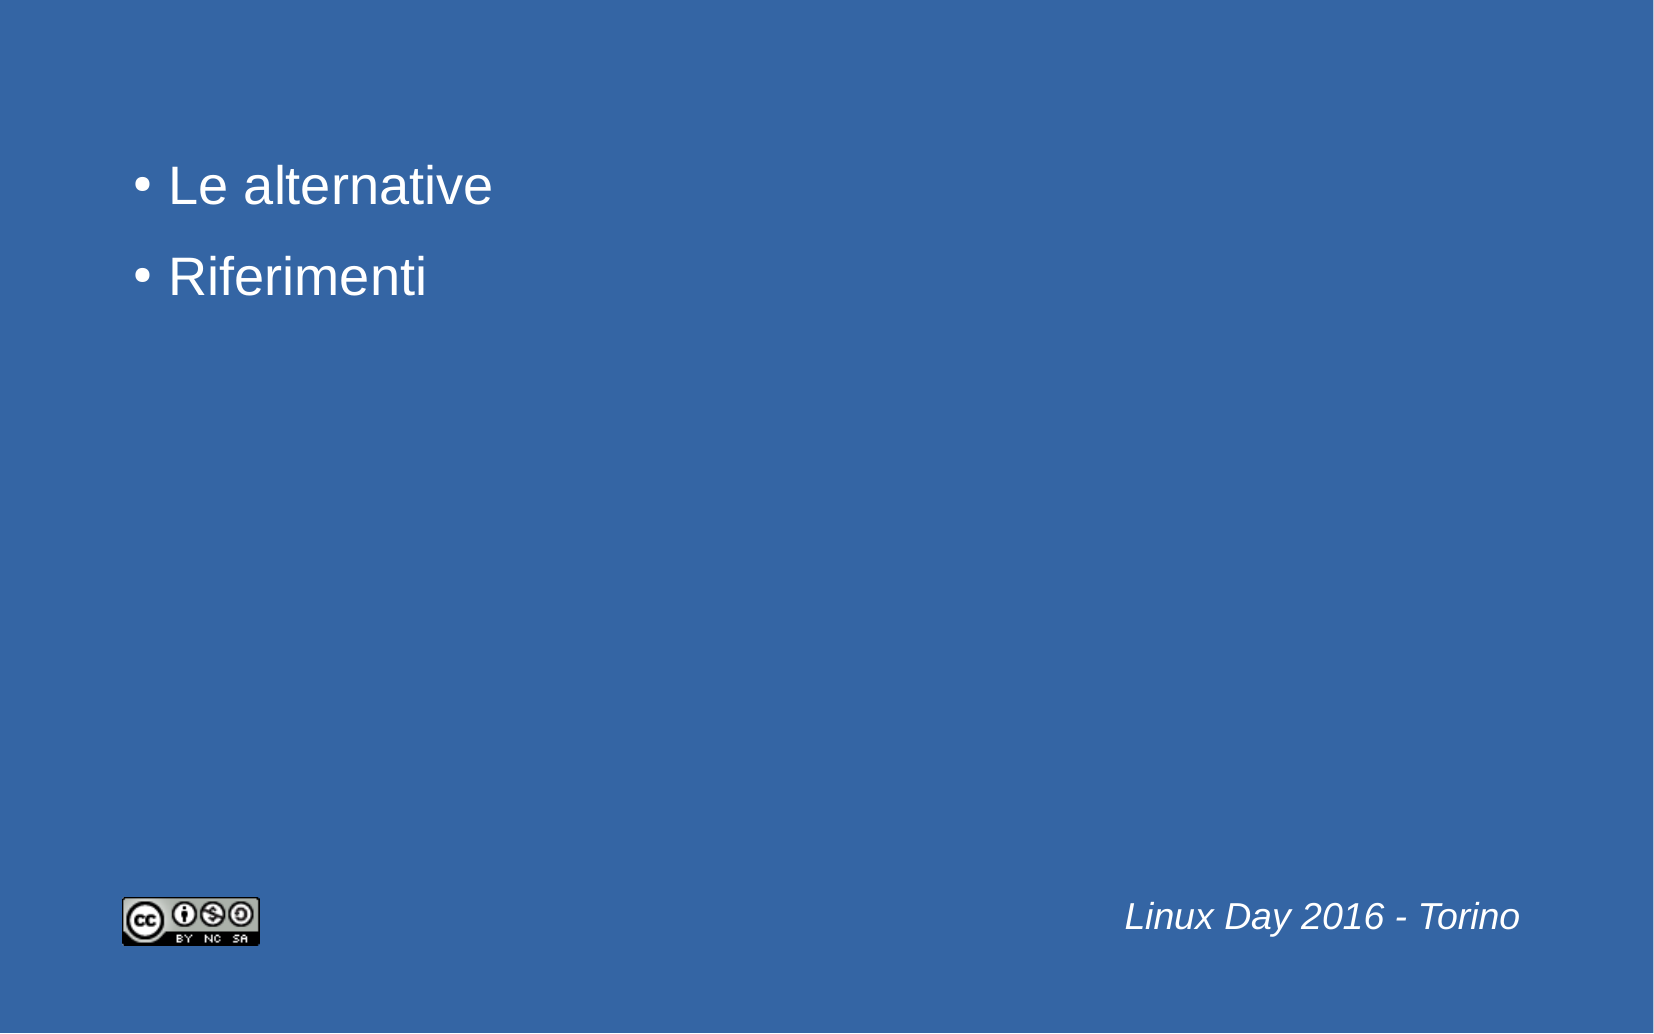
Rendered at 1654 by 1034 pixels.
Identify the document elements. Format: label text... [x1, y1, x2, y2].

text_box Linux Day 2016 - Torino [1109, 887, 1536, 1034]
text_box Le alternative Riferimenti [118, 118, 1536, 829]
picture [122, 897, 260, 946]
